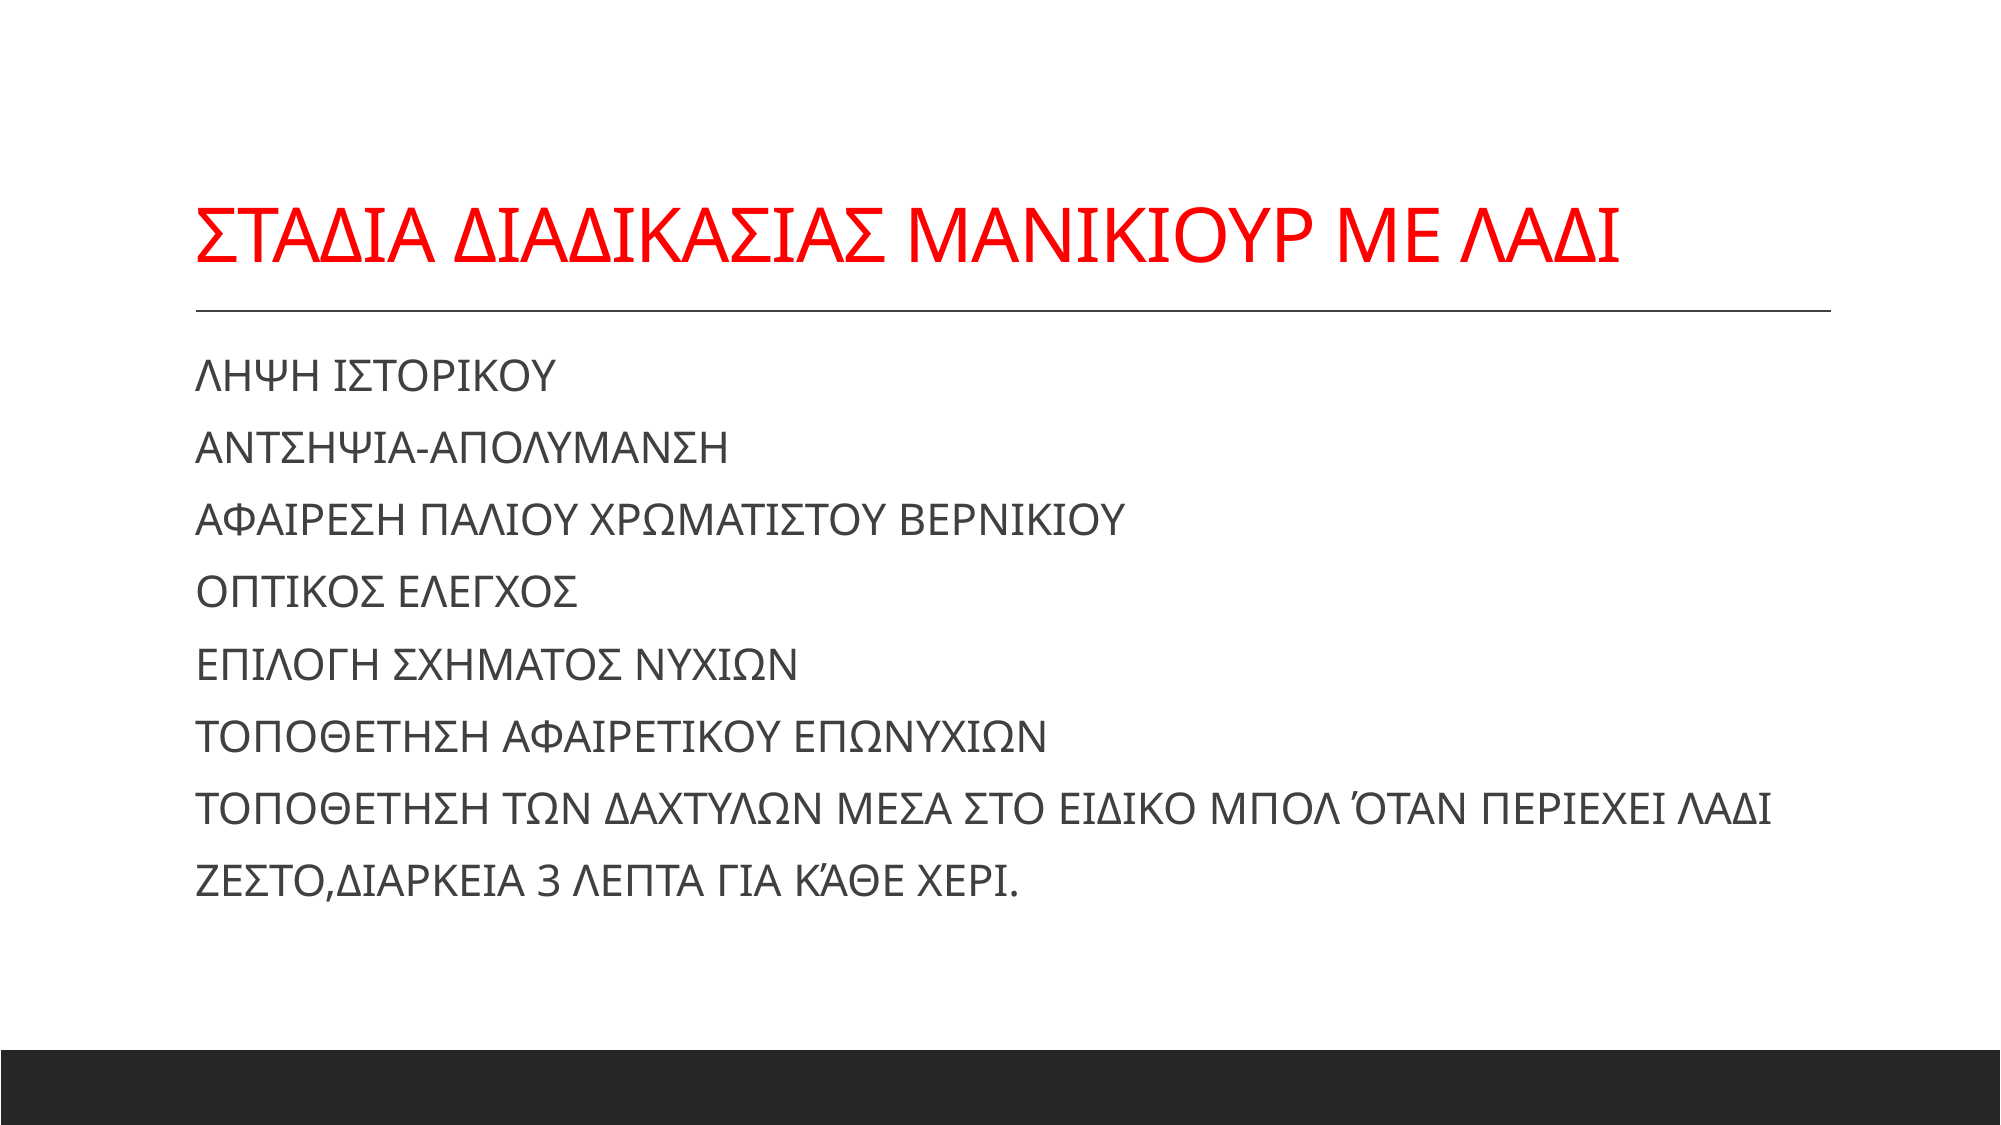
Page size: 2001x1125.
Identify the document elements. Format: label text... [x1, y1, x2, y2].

list ΛΗΨΗ ΙΣΤΟΡΙΚΟΥ ΑΝΤΣΗΨΙΑ-ΑΠΟΛΥΜΑΝΣΗ ΑΦΑΙΡΕΣΗ ΠΑΛΙΟΥ ΧΡΩΜΑΤΙΣΤΟΥ ΒΕΡΝΙΚΙΟΥ ΟΠΤΙΚΟΣ ΕΛΕΓΧΟΣ ΕΠΙΛΟΓΗ ΣΧΗΜΑΤΟΣ ΝΥΧΙΩΝ ΤΟΠΟΘΕΤΗΣΗ ΑΦΑΙΡΕΤΙΚΟΥ ΕΠΩΝΥΧΙΩΝ ΤΟΠΟΘΕΤΗΣΗ ΤΩΝ ΔΑΧΤΥΛΩΝ ΜΕΣΑ ΣΤΟ ΕΙΔΙΚΟ ΜΠΟΛ ΌΤΑΝ ΠΕΡΙΕΧΕΙ ΛΑΔΙ ΖΕΣΤΟ,ΔΙΑΡΚΕΙΑ 3 ΛΕΠΤΑ ΓΙΑ ΚΆΘΕ ΧΕΡΙ. [180, 345, 1831, 963]
title ΣΤΑΔΙΑ ΔΙΑΔΙΚΑΣΙΑΣ ΜΑΝΙΚΙΟΥΡ ΜΕ ΛΑΔΙ [180, 136, 1646, 286]
